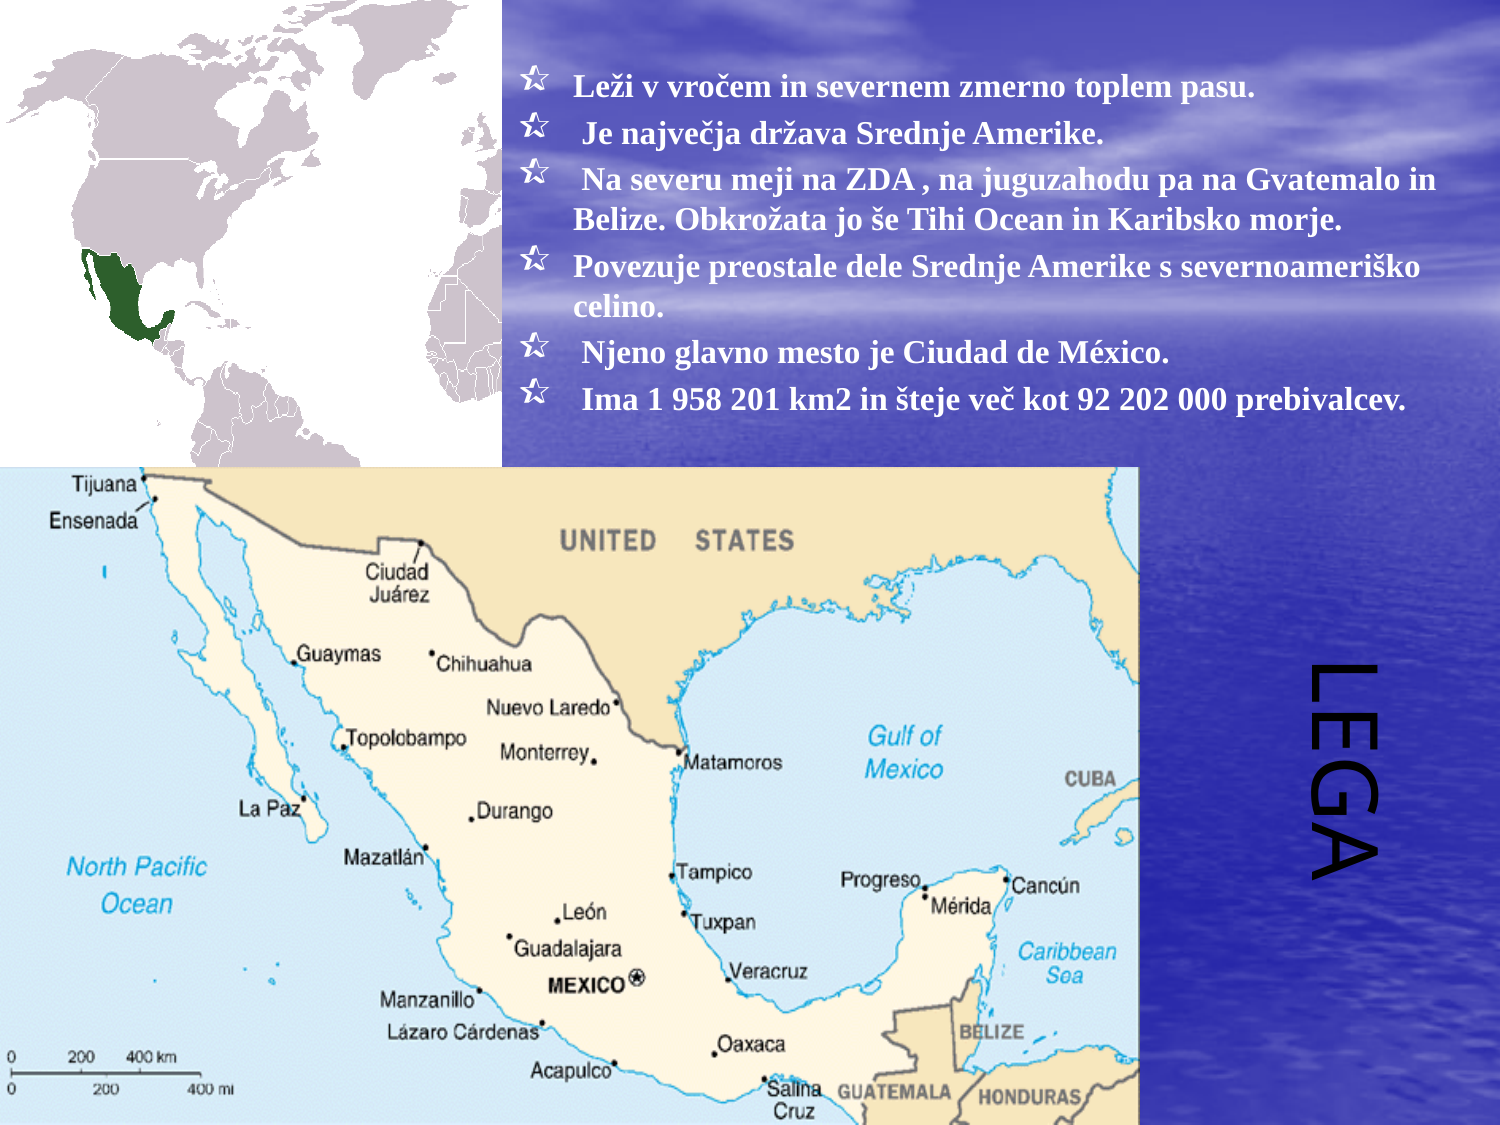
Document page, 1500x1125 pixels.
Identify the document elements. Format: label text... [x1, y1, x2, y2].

list Leži v vročem in severnem zmerno toplem pasu. Je največja država Srednje Amerike. Na severu meji na ZDA , na juguzahodu pa na Gvatemalo in Belize. Obkrožata jo še Tihi Ocean in Karibsko morje. Povezuje preostale dele Srednje Amerike s severnoameriško celino. Njeno glavno mesto je Ciudad de México. Ima 1 958 201 km2 in šteje več kot 92 202 000 prebivalcev. [502, 0, 1500, 468]
text_box LEGA [1210, 467, 1412, 1071]
picture [0, 0, 1500, 1125]
